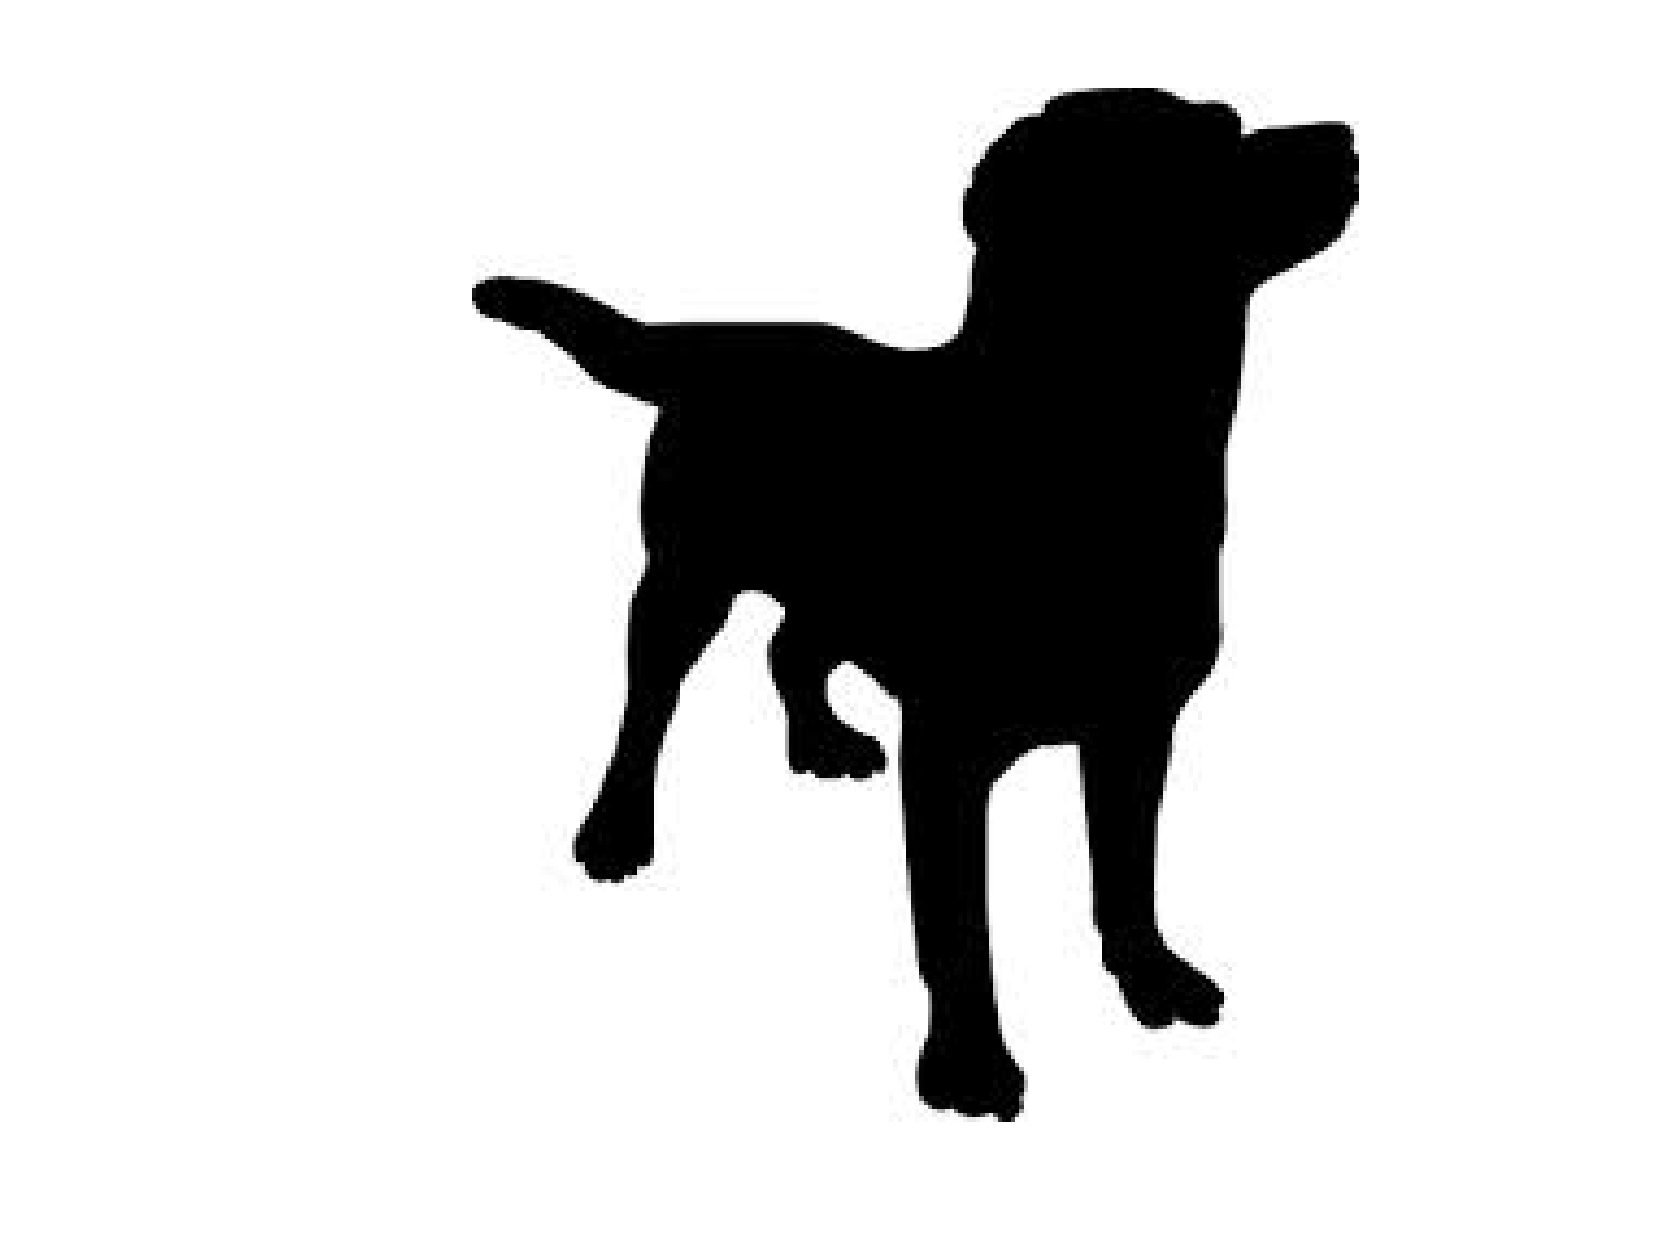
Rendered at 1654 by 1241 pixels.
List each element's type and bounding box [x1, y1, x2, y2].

picture [472, 88, 1359, 1123]
